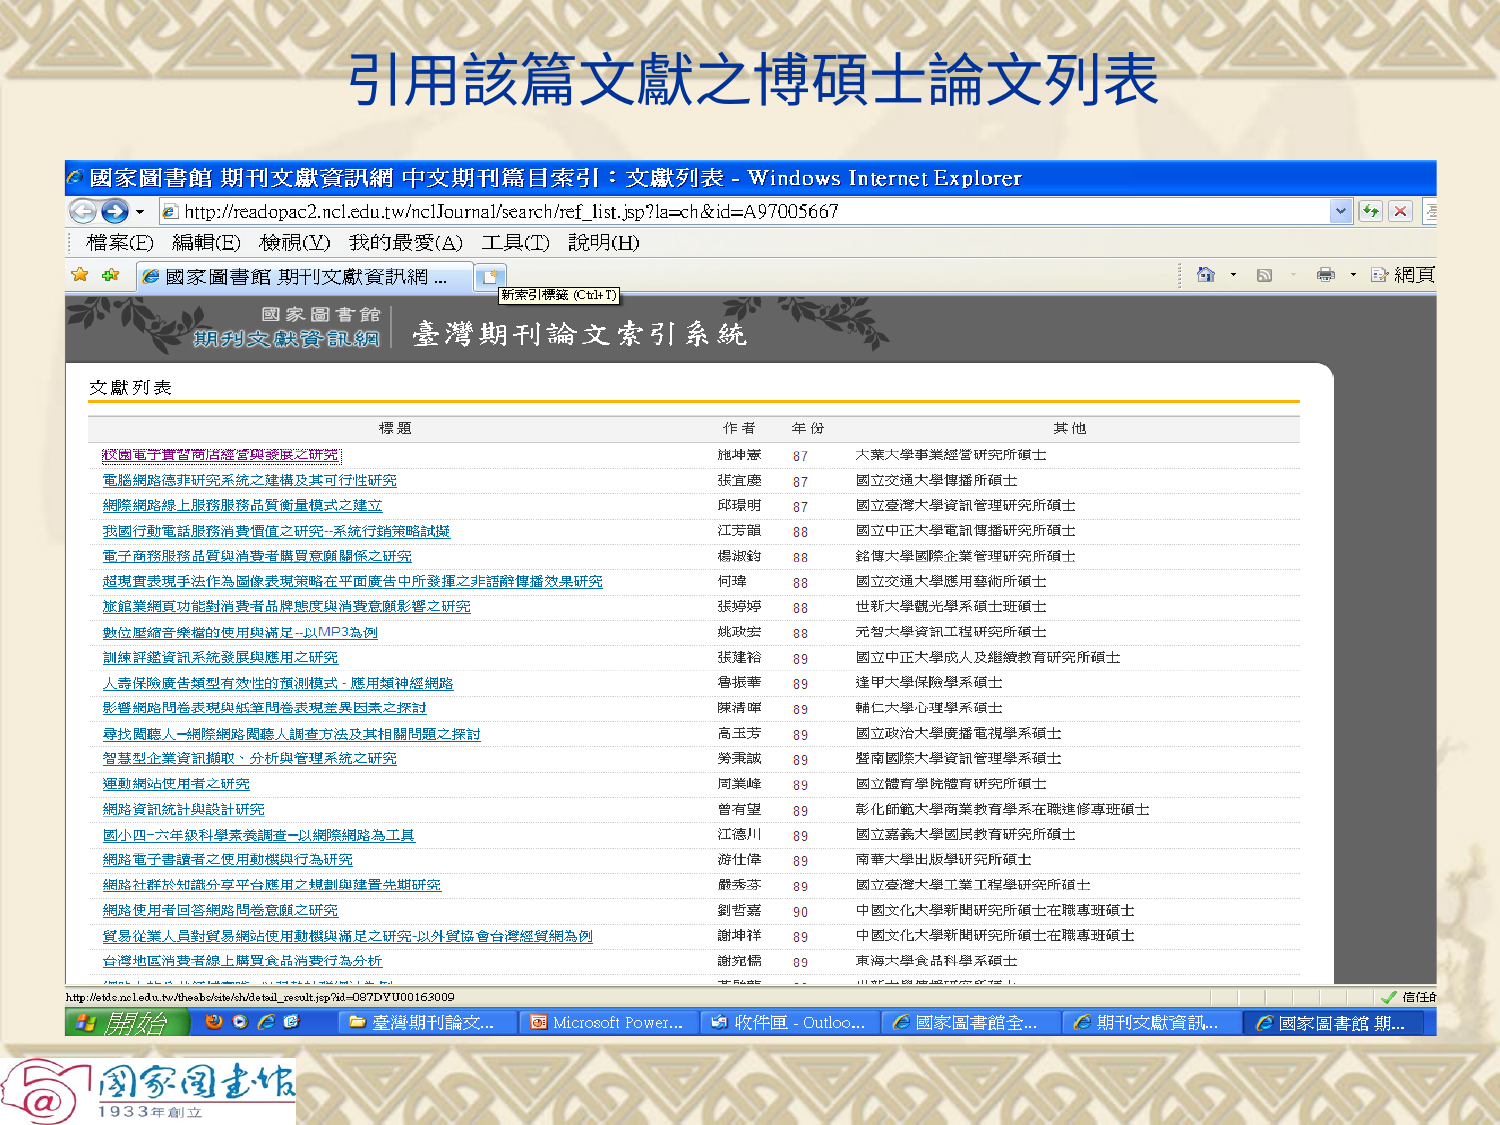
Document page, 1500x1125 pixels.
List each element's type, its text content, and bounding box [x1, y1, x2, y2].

picture [0, 0, 1500, 1125]
title 引用該篇文獻之博碩士論文列表 [76, 0, 1430, 156]
